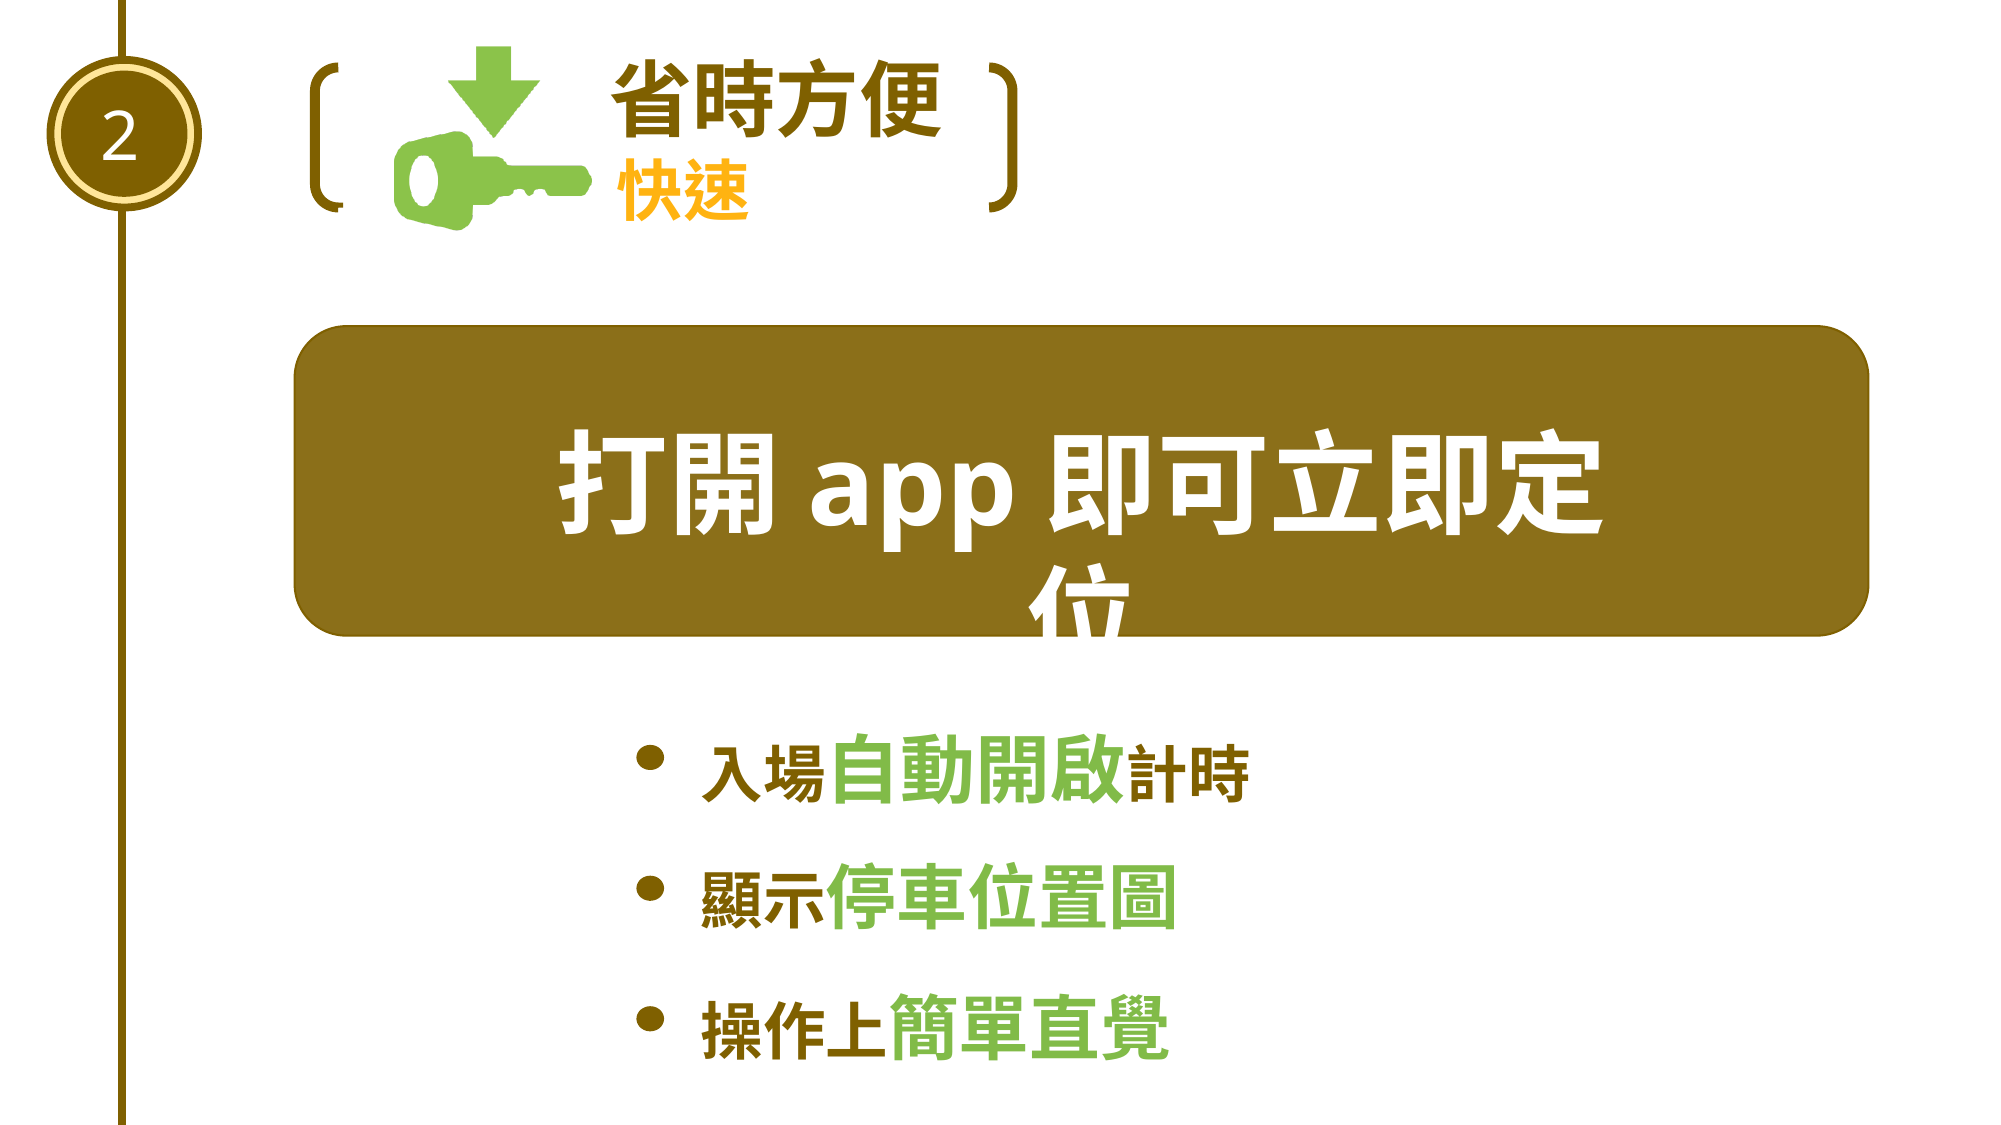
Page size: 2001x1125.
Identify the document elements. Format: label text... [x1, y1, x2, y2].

text_box 省時方便 [594, 40, 1183, 157]
text_box [636, 744, 665, 770]
text_box [636, 1006, 665, 1032]
text_box [636, 875, 665, 901]
text_box [50, 59, 199, 208]
picture [394, 40, 592, 237]
text_box 打開app即可立即定位 [498, 405, 1666, 557]
text_box 操作上簡單直覺 [685, 975, 1527, 1077]
text_box [214, 326, 1869, 636]
text_box 2 [85, 84, 166, 183]
text_box 入場自動開啟計時 [685, 714, 1527, 821]
text_box 顯示停車位置圖 [685, 845, 1527, 947]
text_box 快速 [601, 141, 1293, 238]
